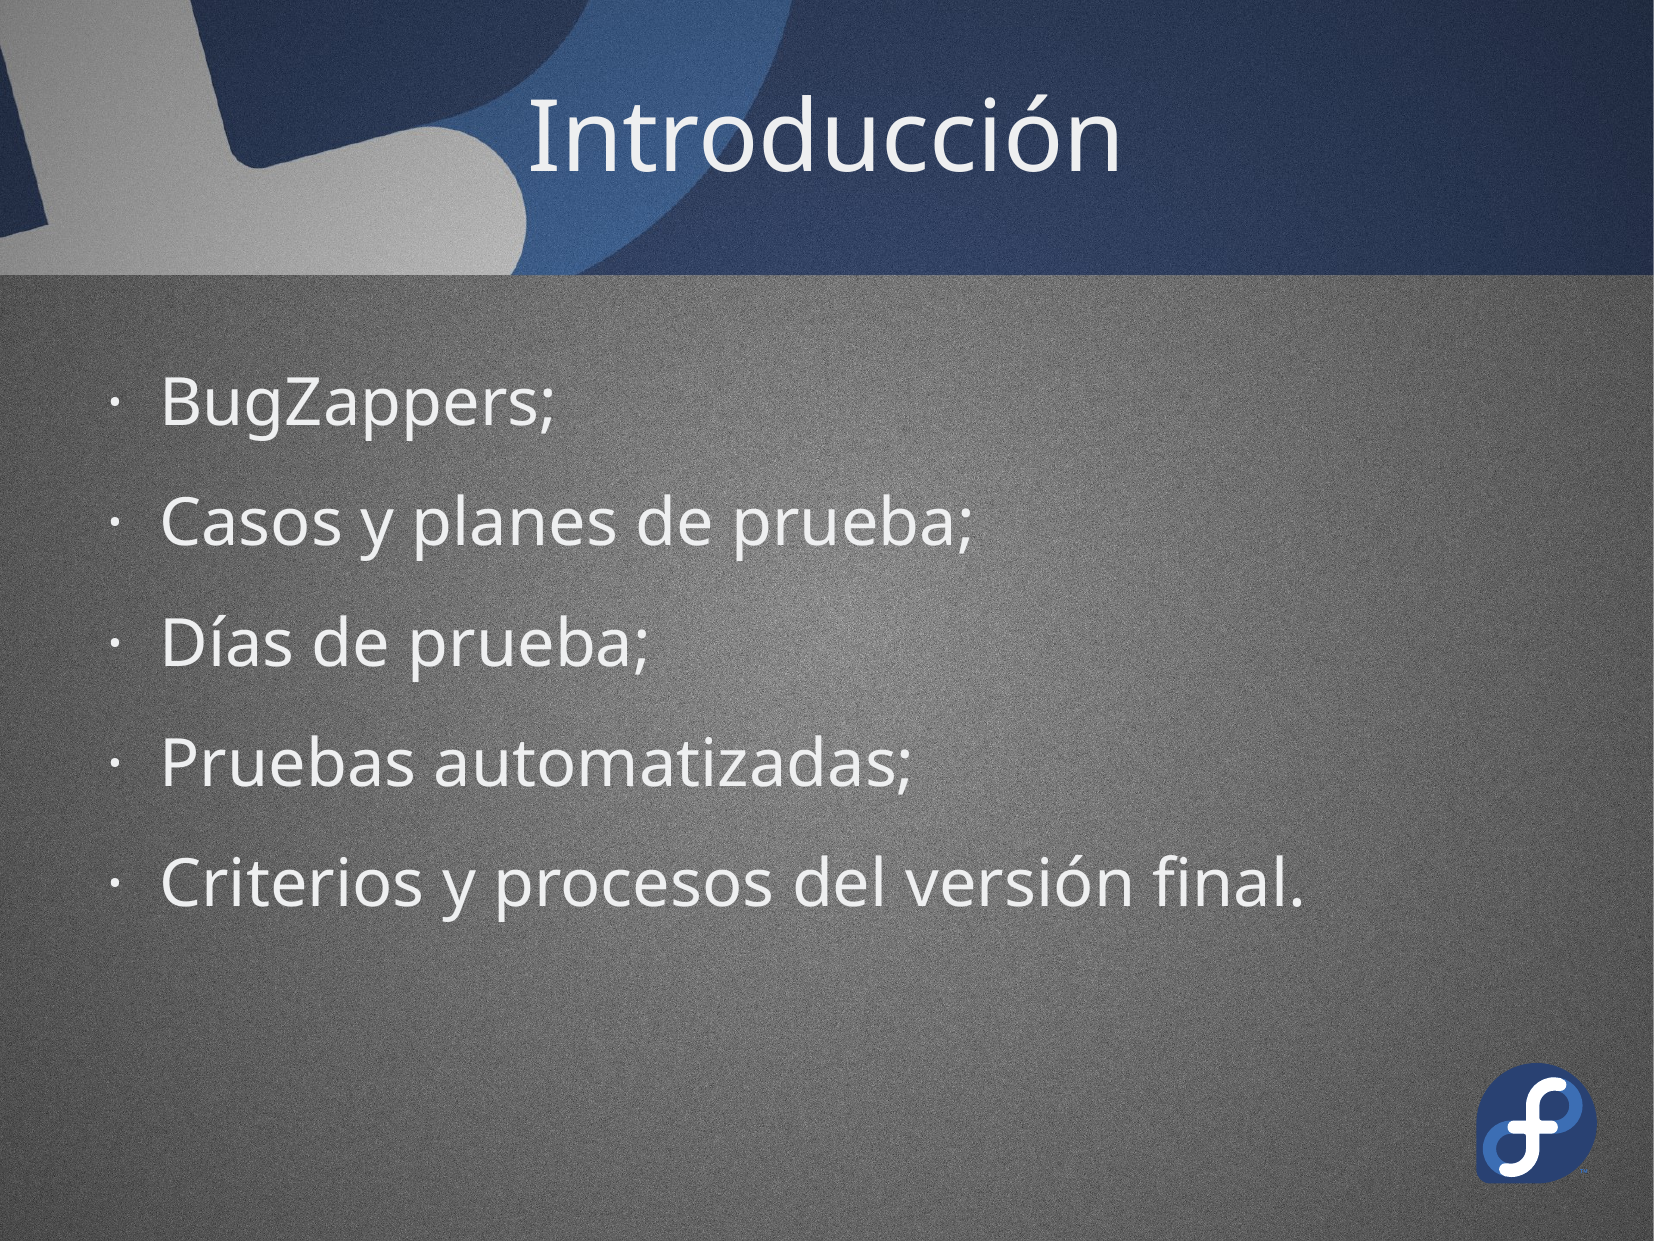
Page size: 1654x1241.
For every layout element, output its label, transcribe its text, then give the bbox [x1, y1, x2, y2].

title Introducción [88, 29, 1565, 237]
list BugZappers; Casos y planes de prueba; Días de prueba; Pruebas automatizadas; Criterios y procesos del versión final. [88, 354, 1565, 1063]
picture [0, 0, 1654, 1241]
